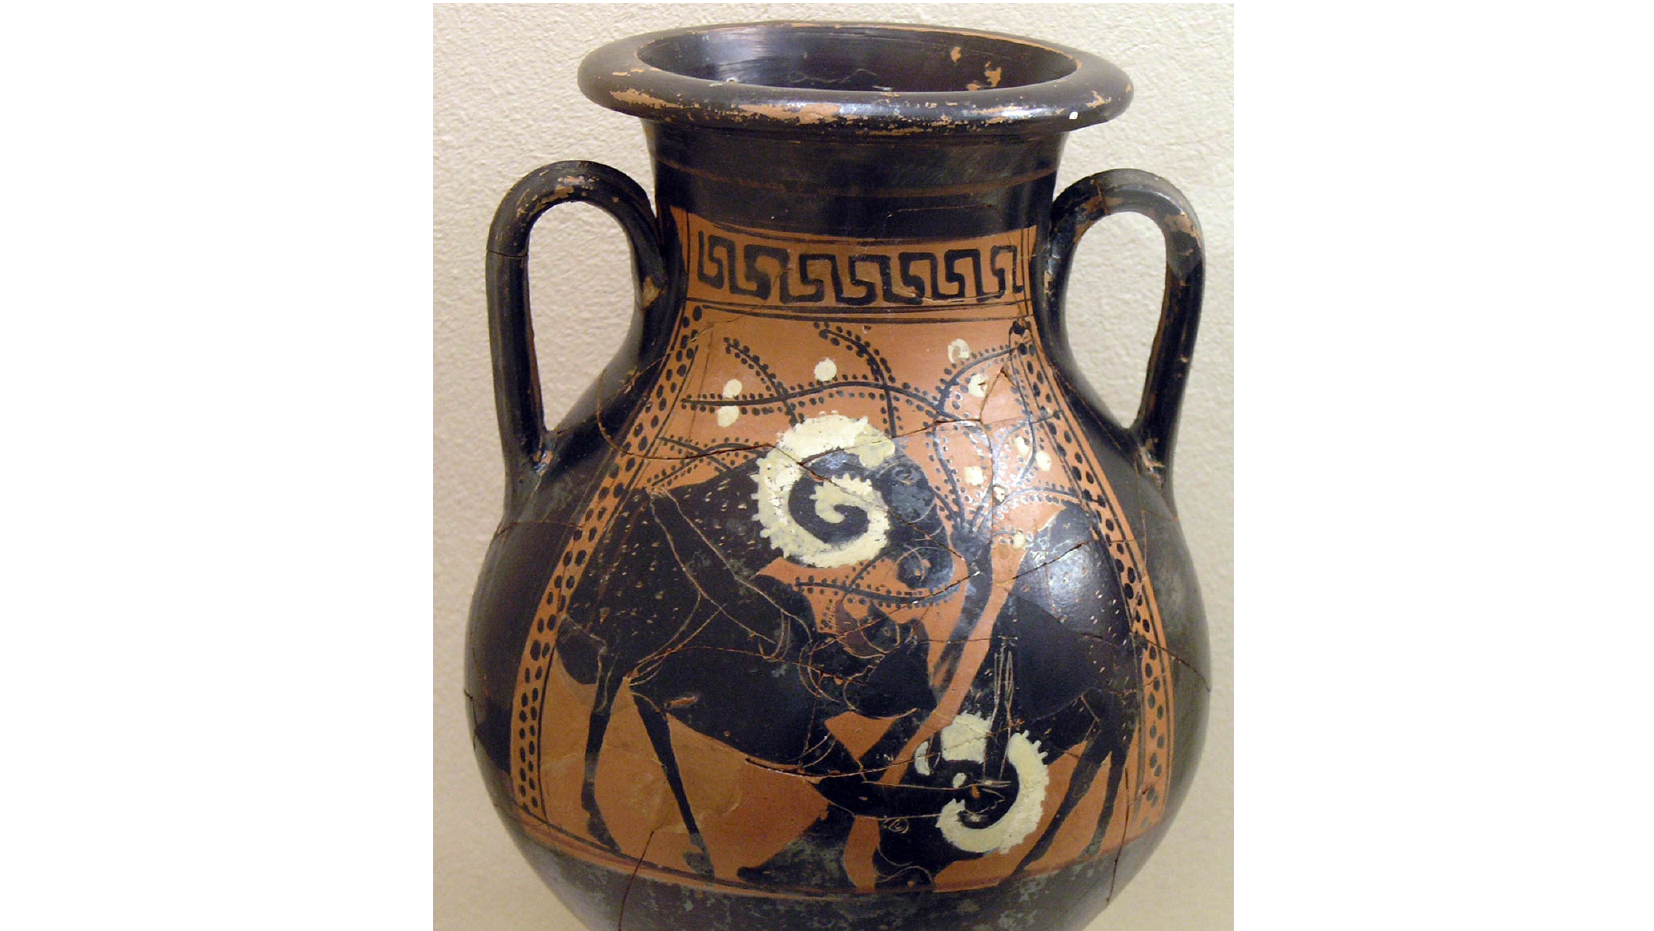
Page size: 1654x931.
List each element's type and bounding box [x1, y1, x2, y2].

picture [433, 3, 1234, 931]
